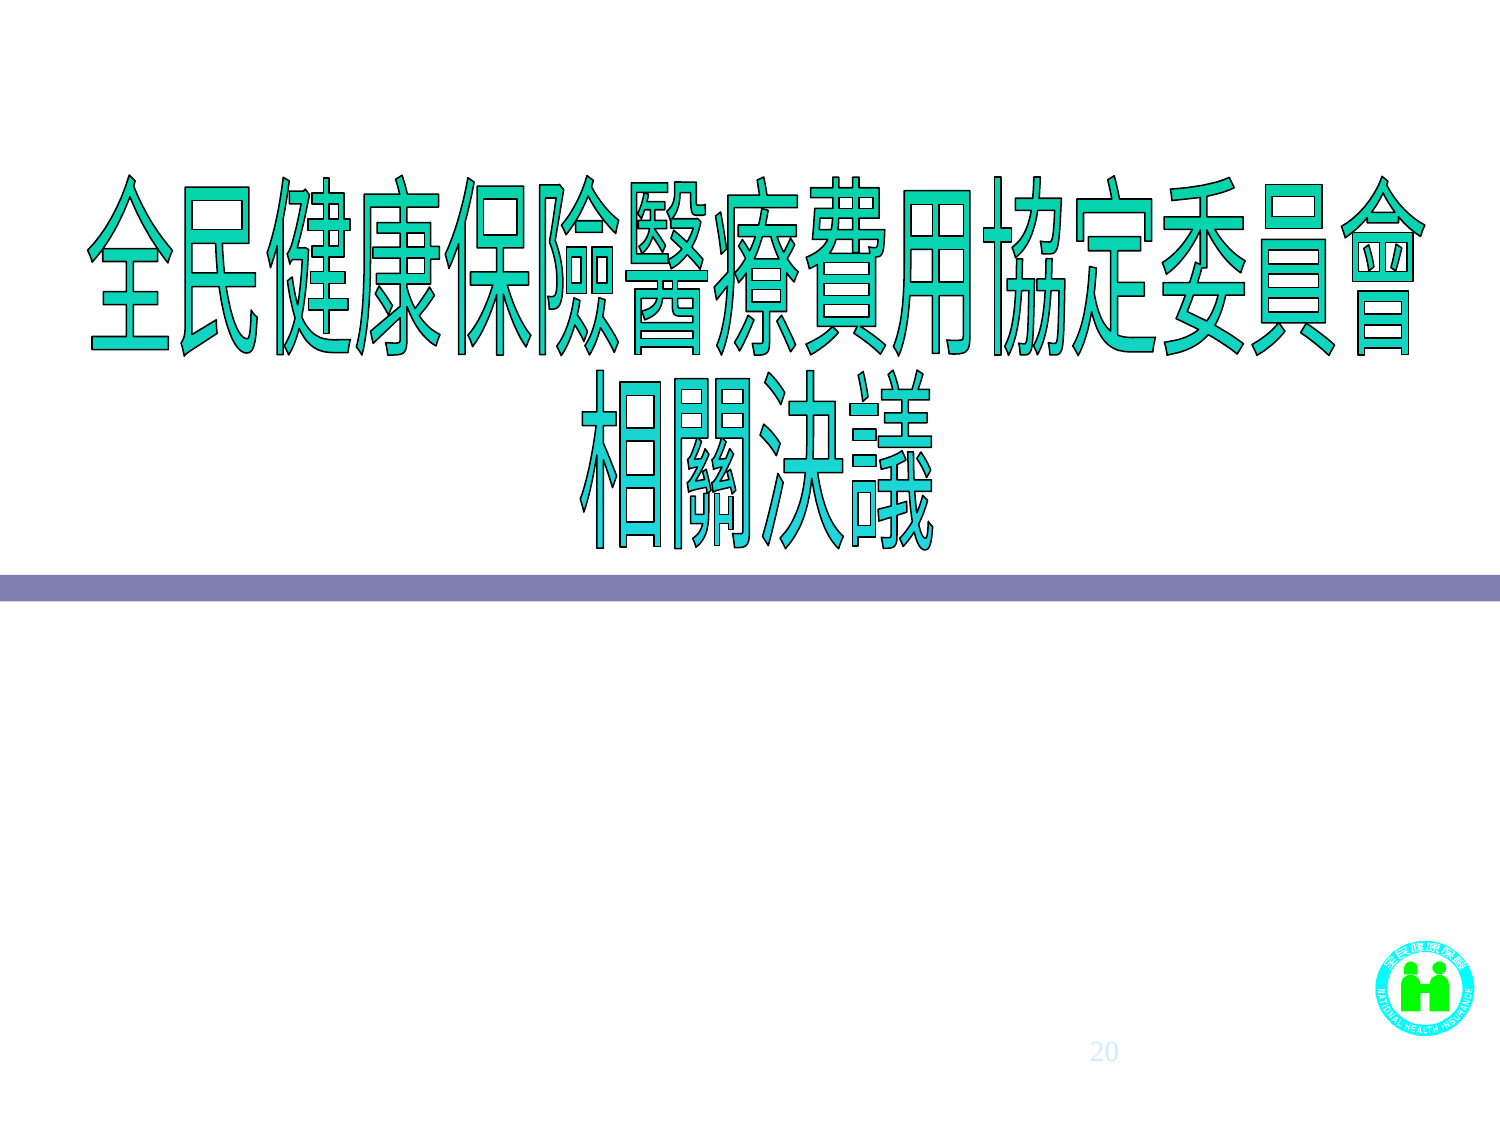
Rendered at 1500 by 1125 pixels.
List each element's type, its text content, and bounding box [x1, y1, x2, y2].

text_box [1074, 1025, 1388, 1101]
text_box 全民健康保險醫療費用協定委員會 相關決議 [356, 175, 441, 356]
text_box 全民健康保險醫療費用協定委員會 相關決議 [620, 381, 661, 547]
text_box 全民健康保險醫療費用協定委員會 相關決議 [764, 372, 785, 405]
text_box 全民健康保險醫療費用協定委員會 相關決議 [267, 177, 351, 355]
text_box 全民健康保險醫療費用協定委員會 相關決議 [852, 480, 876, 547]
text_box 全民健康保險醫療費用協定委員會 相關決議 [805, 177, 886, 355]
text_box 全民健康保險醫療費用協定委員會 相關決議 [983, 177, 1012, 355]
text_box 全民健康保險醫療費用協定委員會 相關決議 [1341, 176, 1425, 282]
text_box 全民健康保險醫療費用協定委員會 相關決議 [584, 297, 619, 355]
text_box 全民健康保險醫療費用協定委員會 相關決議 [181, 187, 258, 357]
text_box 全民健康保險醫療費用協定委員會 相關決議 [760, 424, 781, 456]
text_box 全民健康保險醫療費用協定委員會 相關決議 [561, 175, 619, 235]
text_box 全民健康保險醫療費用協定委員會 相關決議 [780, 370, 844, 549]
text_box 全民健康保險醫療費用協定委員會 相關決議 [539, 184, 564, 355]
text_box 全民健康保險醫療費用協定委員會 相關決議 [1072, 236, 1156, 356]
text_box 全民健康保險醫療費用協定委員會 相關決議 [714, 176, 799, 356]
text_box 全民健康保險醫療費用協定委員會 相關決議 [1265, 184, 1322, 229]
text_box 全民健康保險醫療費用協定委員會 相關決議 [308, 177, 351, 334]
text_box 全民健康保險醫療費用協定委員會 相關決議 [893, 190, 970, 357]
text_box 全民健康保險醫療費用協定委員會 相關決議 [591, 246, 613, 294]
text_box 全民健康保險醫療費用協定委員會 相關決議 [734, 315, 755, 351]
text_box 全民健康保險醫療費用協定委員會 相關決議 [87, 174, 173, 350]
text_box 全民健康保險醫療費用協定委員會 相關決議 [467, 186, 531, 356]
text_box 全民健康保險醫療費用協定委員會 相關決議 [580, 370, 617, 549]
text_box 全民健康保險醫療費用協定委員會 相關決議 [1357, 290, 1409, 355]
text_box 全民健康保險醫療費用協定委員會 相關決議 [556, 297, 588, 356]
text_box 全民健康保險醫療費用協定委員會 相關決議 [762, 473, 784, 546]
text_box 全民健康保險醫療費用協定委員會 相關決議 [1076, 175, 1152, 242]
text_box 全民健康保險醫療費用協定委員會 相關決議 [625, 182, 708, 355]
text_box 全民健康保險醫療費用協定委員會 相關決議 [878, 370, 932, 448]
text_box 全民健康保險醫療費用協定委員會 相關決議 [878, 450, 933, 550]
text_box 全民健康保險醫療費用協定委員會 相關決議 [445, 177, 475, 355]
text_box 全民健康保險醫療費用協定委員會 相關決議 [1162, 177, 1246, 356]
text_box 全民健康保險醫療費用協定委員會 相關決議 [1004, 176, 1065, 356]
text_box 全民健康保險醫療費用協定委員會 相關決議 [566, 246, 587, 294]
text_box 全民健康保險醫療費用協定委員會 相關決議 [1251, 239, 1335, 356]
text_box 全民健康保險醫療費用協定委員會 相關決議 [674, 378, 750, 549]
text_box 全民健康保險醫療費用協定委員會 相關決議 [776, 315, 796, 352]
